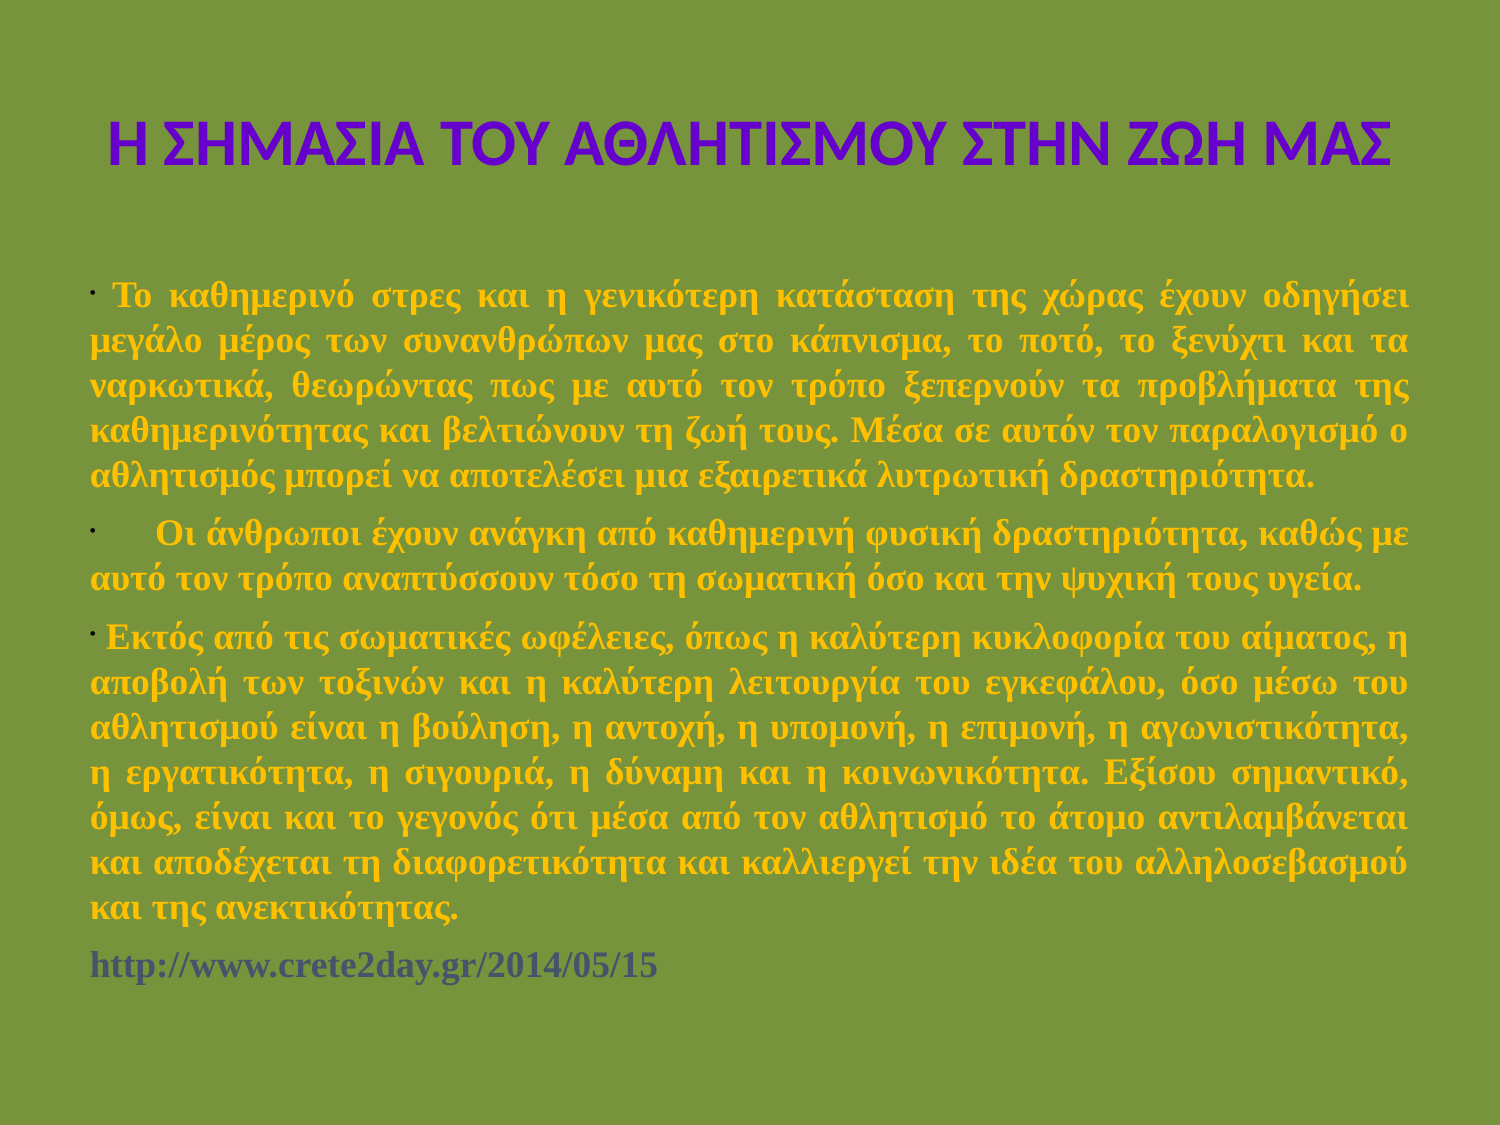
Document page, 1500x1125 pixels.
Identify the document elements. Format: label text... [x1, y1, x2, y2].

list Το καθημερινό στρες και η γενικότερη κατάσταση της χώρας έχουν οδηγήσει μεγάλο μέρος των συνανθρώπων μας στο κάπνισμα, το ποτό, το ξενύχτι και τα ναρκωτικά, θεωρώντας πως με αυτό τον τρόπο ξεπερνούν τα προβλήματα της καθημερινότητας και βελτιώνουν τη ζωή τους. Μέσα σε αυτόν τον παραλογισμό ο αθλητισμός μπορεί να αποτελέσει μια εξαιρετικά λυτρωτική δραστηριότητα. Οι άνθρωποι έχουν ανάγκη από καθημερινή φυσική δραστηριότητα, καθώς με αυτό τον τρόπο αναπτύσσουν τόσο τη σωματική όσο και την ψυχική τους υγεία. Εκτός από τις σωματικές ωφέλειες, όπως η καλύτερη κυκλοφορία του αίματος, η αποβολή των τοξινών και η καλύτερη λειτουργία του εγκεφάλου, όσο μέσω του αθλητισμού είναι η βούληση, η αντοχή, η υπομονή, η επιμονή, η αγωνιστικότητα, η εργατικότητα, η σιγουριά, η δύναμη και η κοινωνικότητα. Εξίσου σημαντικό, όμως, είναι και το γεγονός ότι μέσα από τον αθλητισμό το άτομο αντιλαμβάνεται και αποδέχεται τη διαφορετικότητα και καλλιεργεί την ιδέα του αλληλοσεβασμού και της ανεκτικότητας. http://www.crete2day.gr/2014/05/15 [75, 262, 1425, 1005]
title Η ΣΗΜΑΣΙΑ ΤΟΥ ΑΘΛΗΤΙΣΜΟΥ ΣΤΗΝ ΖΩΗ ΜΑΣ [75, 45, 1425, 233]
